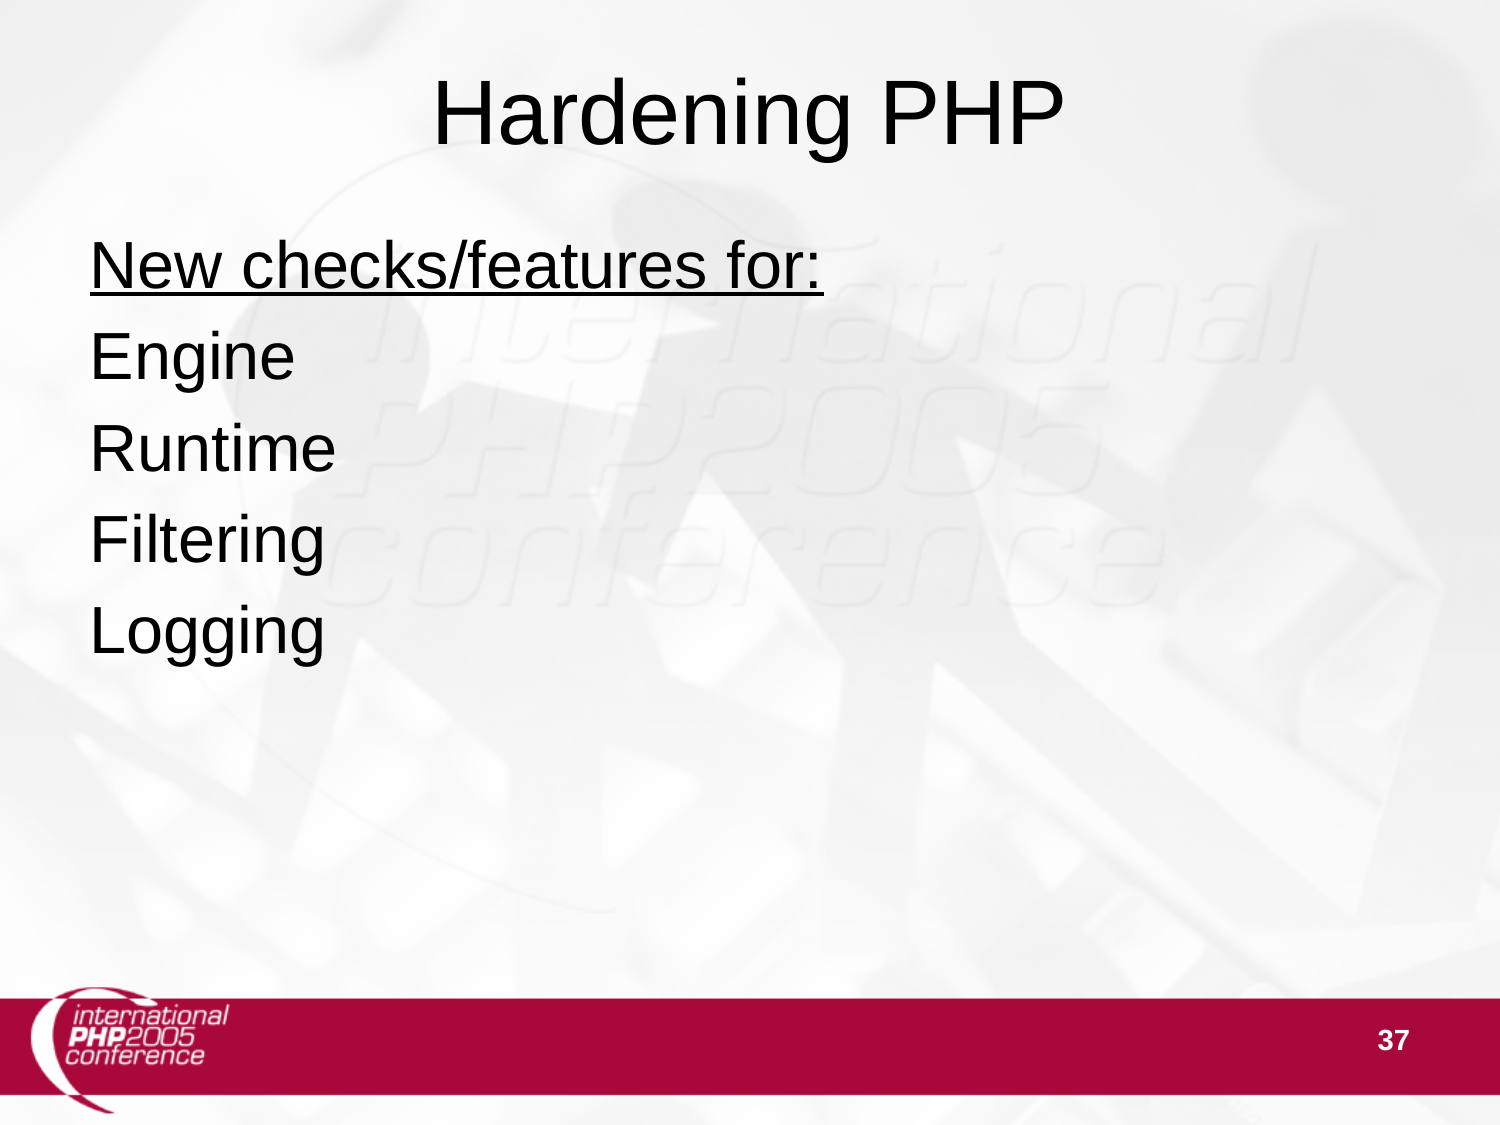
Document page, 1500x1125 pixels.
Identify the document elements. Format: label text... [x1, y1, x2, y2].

list New checks/features for: Engine Runtime Filtering Logging [75, 220, 1426, 977]
picture [0, 0, 1500, 1125]
title Hardening PHP [75, 18, 1426, 207]
